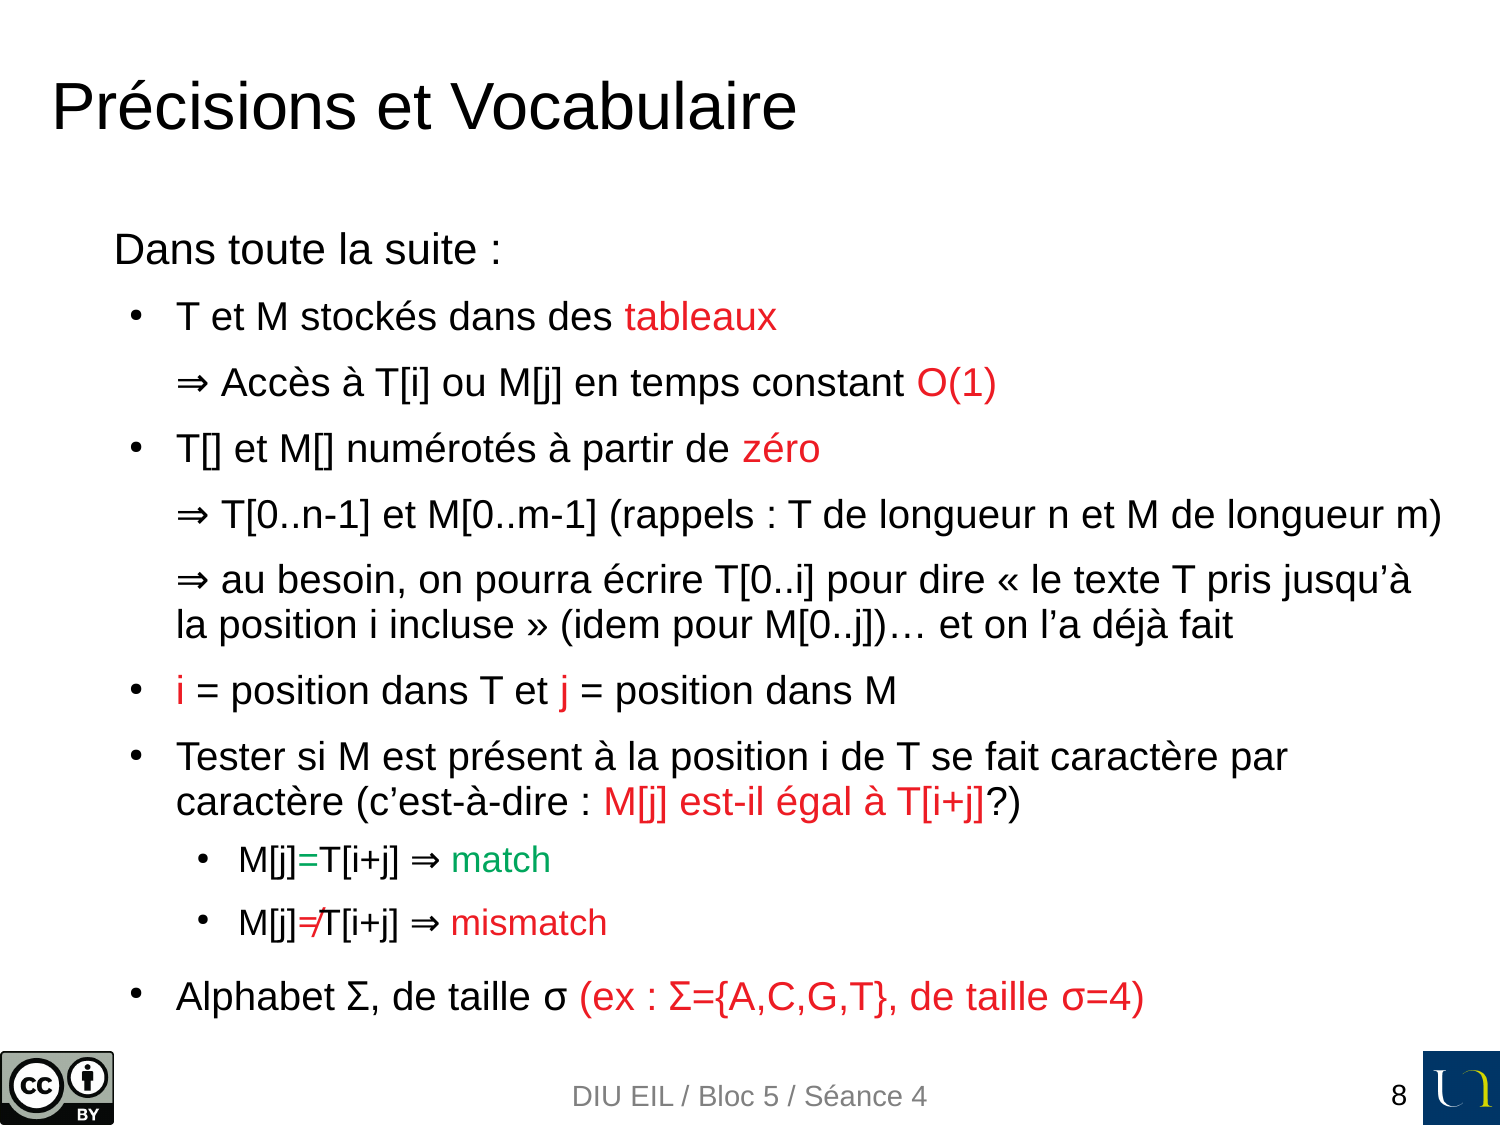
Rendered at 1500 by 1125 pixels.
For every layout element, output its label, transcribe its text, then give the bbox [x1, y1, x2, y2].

picture [1417, 1051, 1500, 1125]
list Dans toute la suite : T et M stockés dans des tableaux ⇒ Accès à T[i] ou M[j] en temps constant O(1) T[] et M[] numérotés à partir de zéro ⇒ T[0..n-1] et M[0..m-1] (rappels : T de longueur n et M de longueur m) ⇒ au besoin, on pourra écrire T[0..i] pour dire « le texte T pris jusqu’à la position i incluse » (idem pour M[0..j])… et on l’a déjà fait i = position dans T et j = position dans M Tester si M est présent à la position i de T se fait caractère par caractère (c’est-à-dire : M[j] est-il égal à T[i+j]?) M[j]=T[i+j] ⇒ match M[j]≠T[i+j] ⇒ mismatch Alphabet Σ, de taille σ (ex : Σ={A,C,G,T}, de taille σ=4) [51, 224, 1449, 1052]
title Précisions et Vocabulaire [51, 44, 1449, 170]
picture [0, 1051, 114, 1125]
